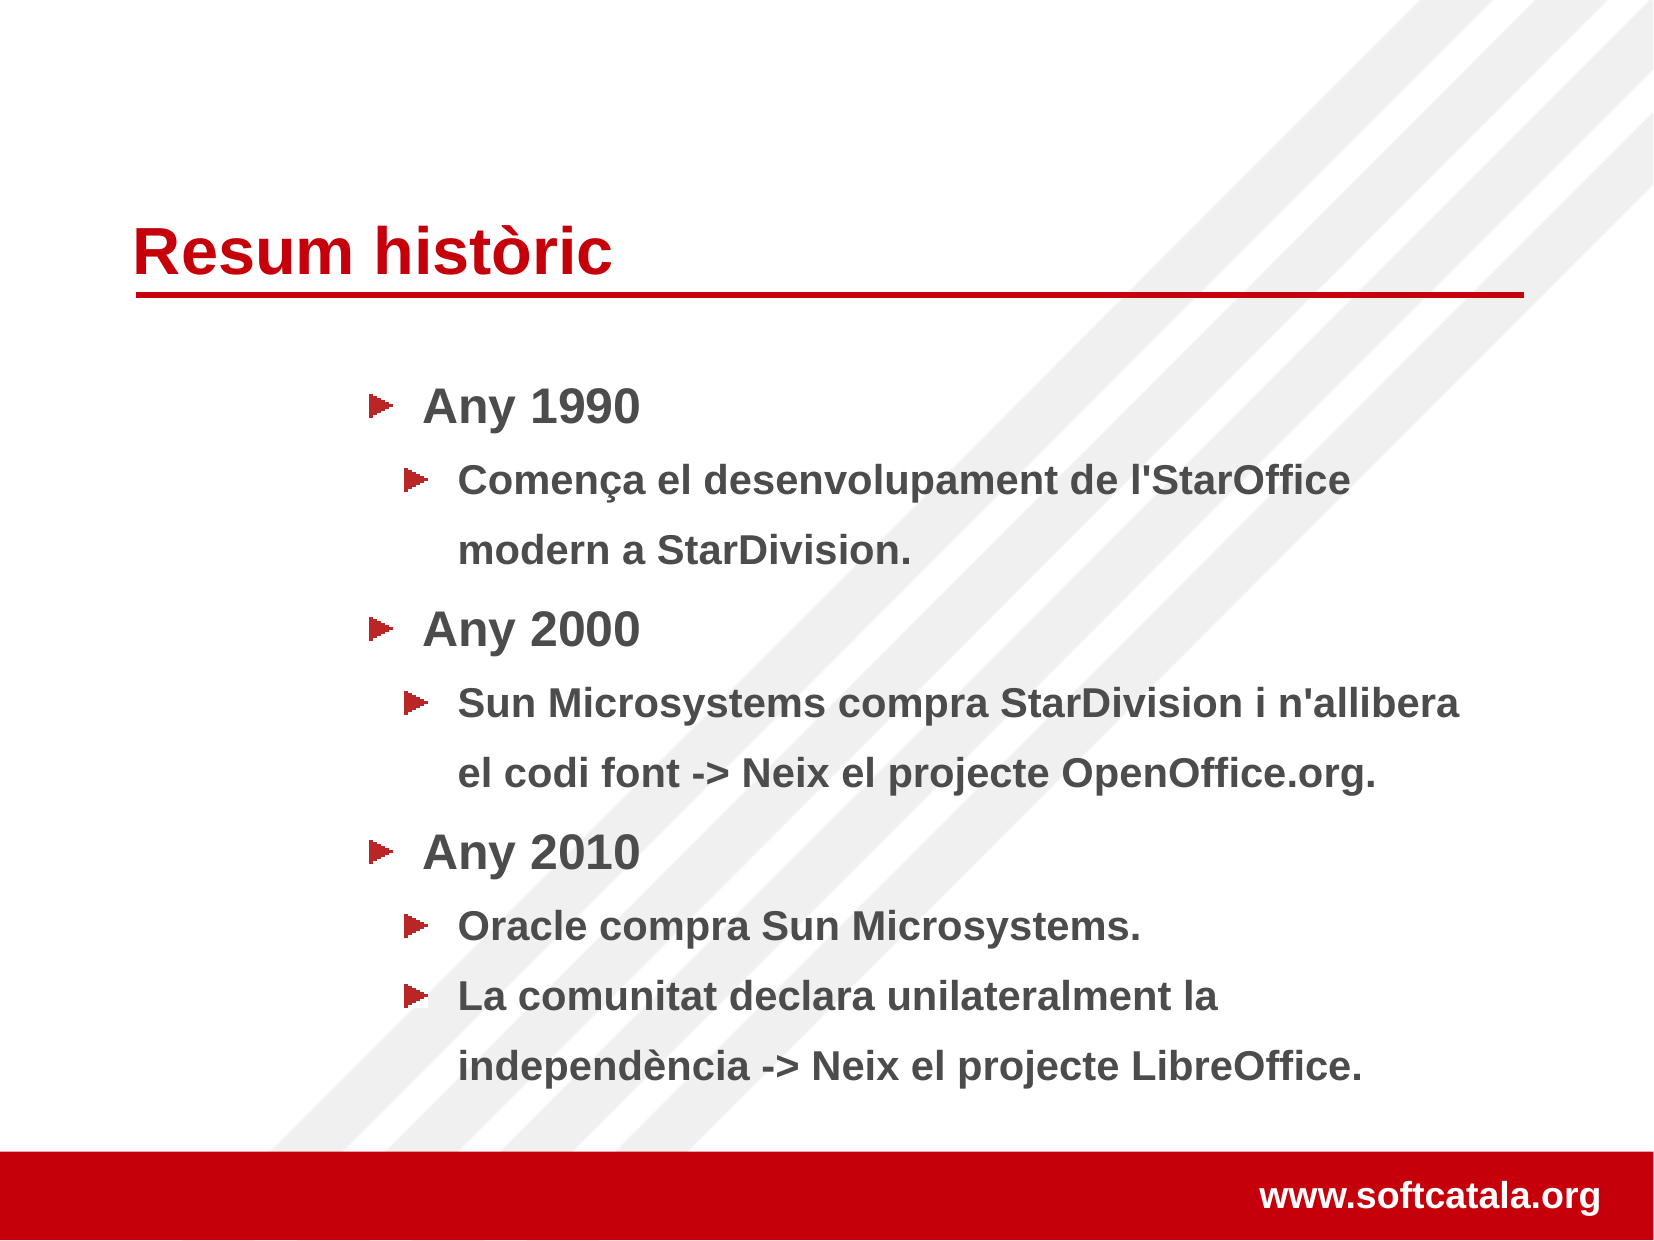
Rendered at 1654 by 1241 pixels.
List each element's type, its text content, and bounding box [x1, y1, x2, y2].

text_box Resum històric [118, 206, 1501, 297]
picture [0, 0, 1654, 1151]
text_box www.softcatala.org [0, 1151, 1654, 1241]
text_box Any 1990 Comença el desenvolupament de l'StarOffice modern a StarDivision. Any 2000 Sun Microsystems compra StarDivision i n'allibera el codi font -> Neix el projecte OpenOffice.org. Any 2010 Oracle compra Sun Microsystems. La comunitat declara unilateralment la independència -> Neix el projecte LibreOffice. [118, 342, 1501, 1069]
